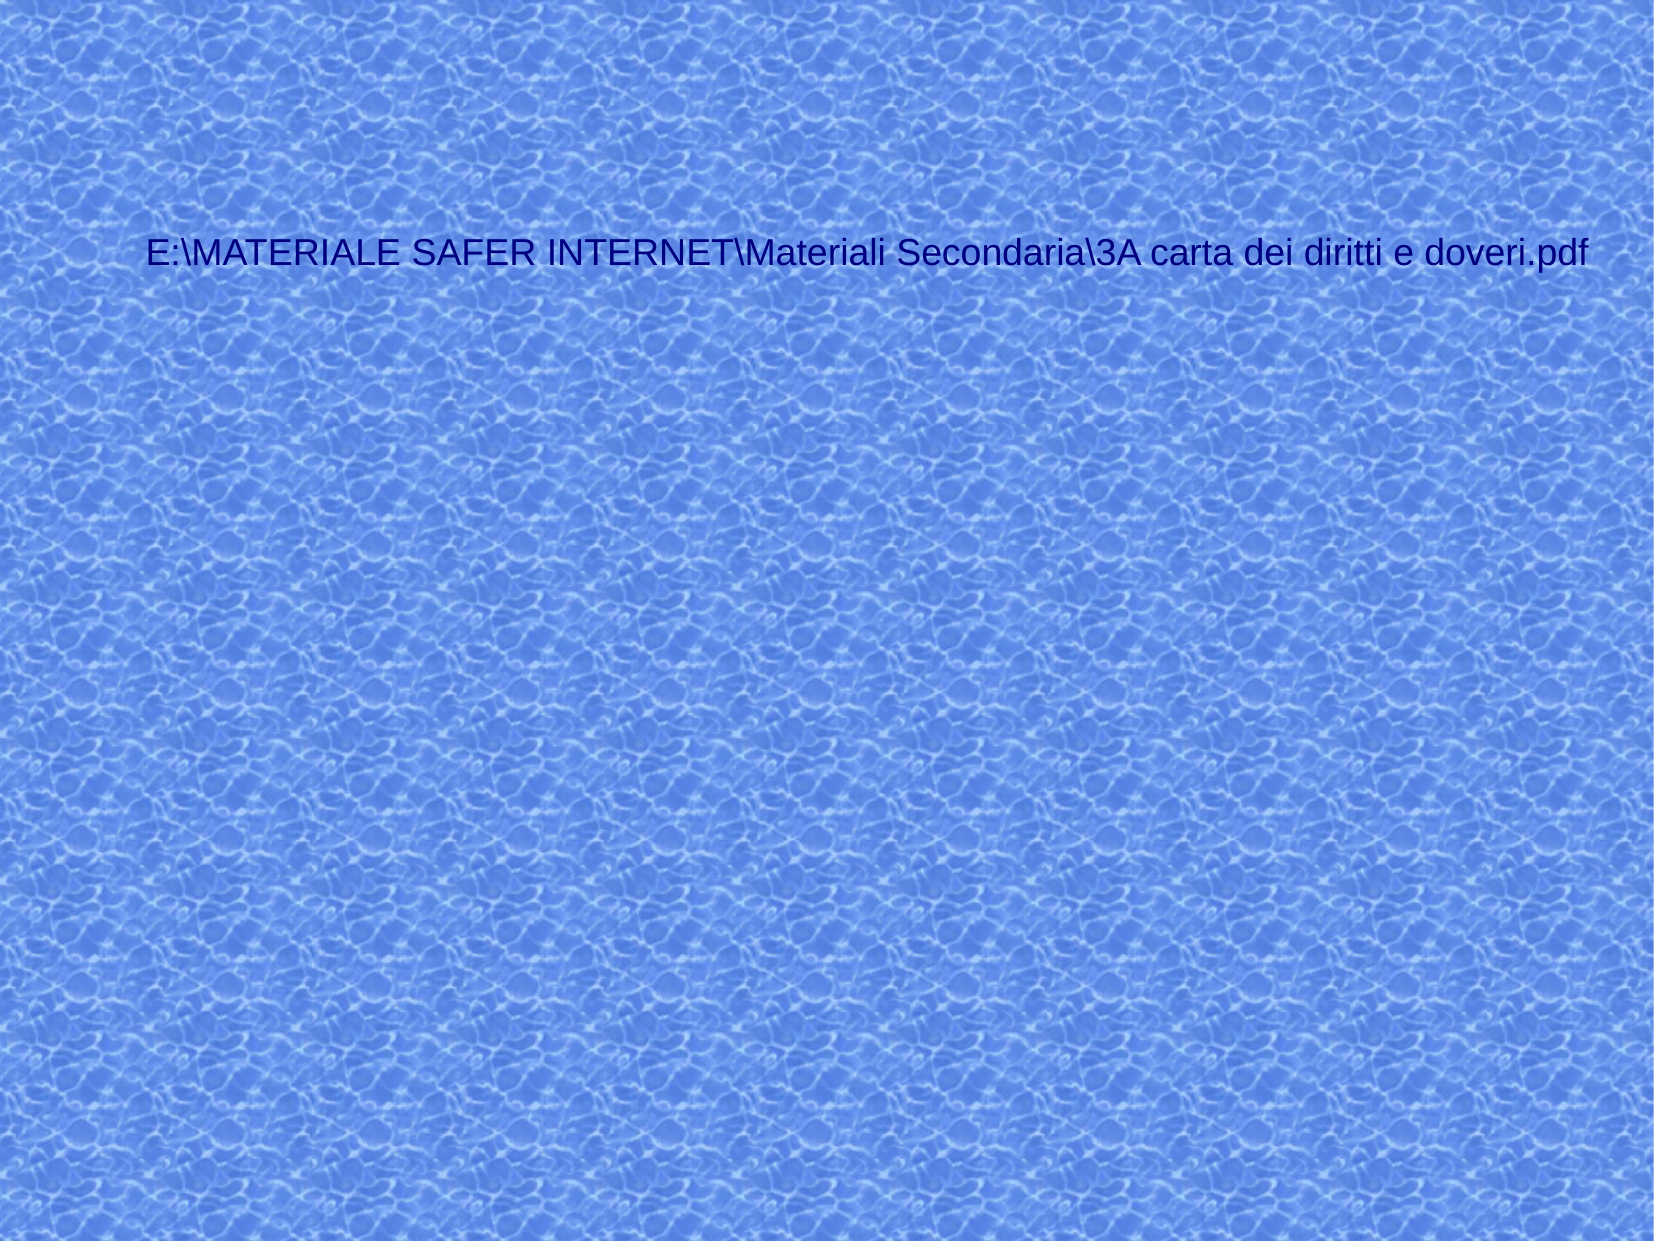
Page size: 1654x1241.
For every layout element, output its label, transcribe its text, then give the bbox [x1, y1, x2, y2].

picture [0, 0, 1654, 1241]
text_box E:\MATERIALE SAFER INTERNET\Materiali Secondaria\3A carta dei diritti e doveri.pdf [130, 224, 1654, 296]
